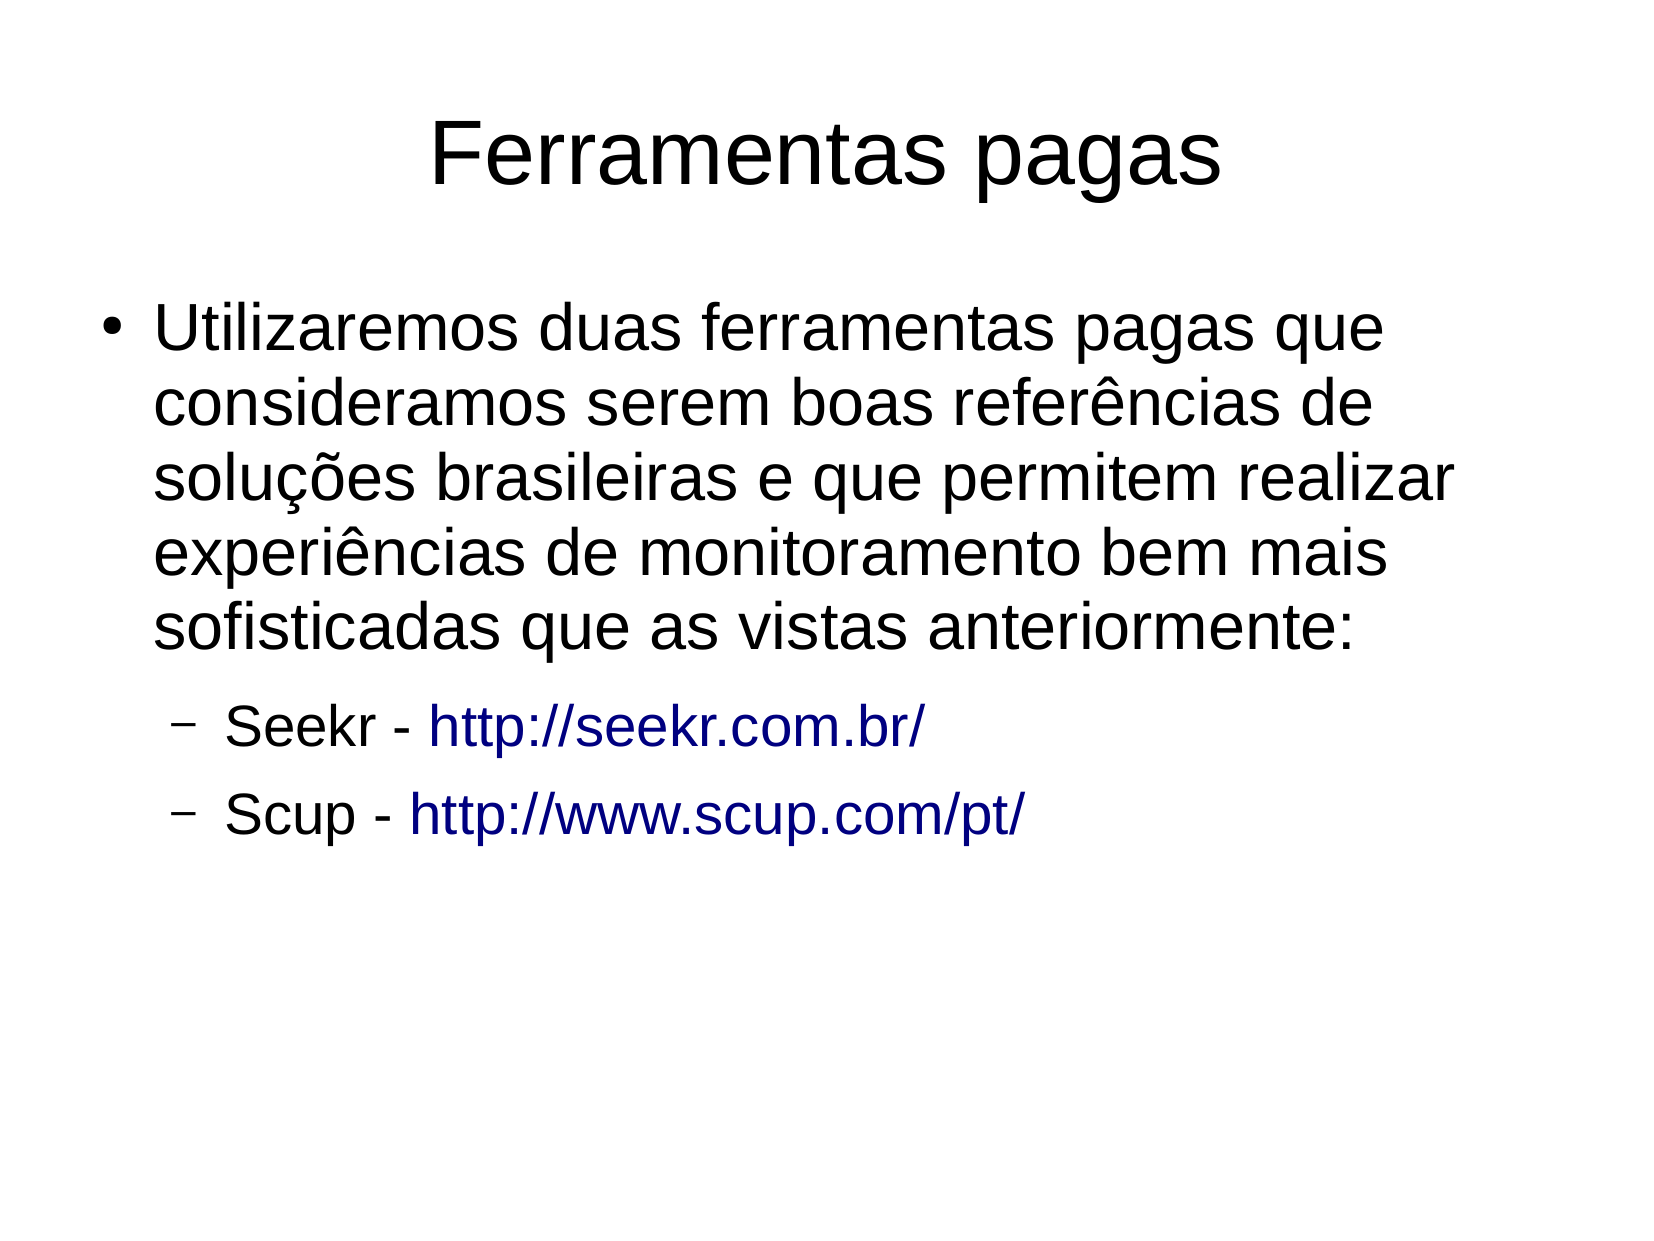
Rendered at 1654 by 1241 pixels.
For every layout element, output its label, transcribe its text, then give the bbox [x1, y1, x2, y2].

list Utilizaremos duas ferramentas pagas que consideramos serem boas referências de soluções brasileiras e que permitem realizar experiências de monitoramento bem mais sofisticadas que as vistas anteriormente: Seekr - http://seekr.com.br/ Scup - http://www.scup.com/pt/ [82, 290, 1571, 1010]
title Ferramentas pagas [82, 49, 1571, 257]
